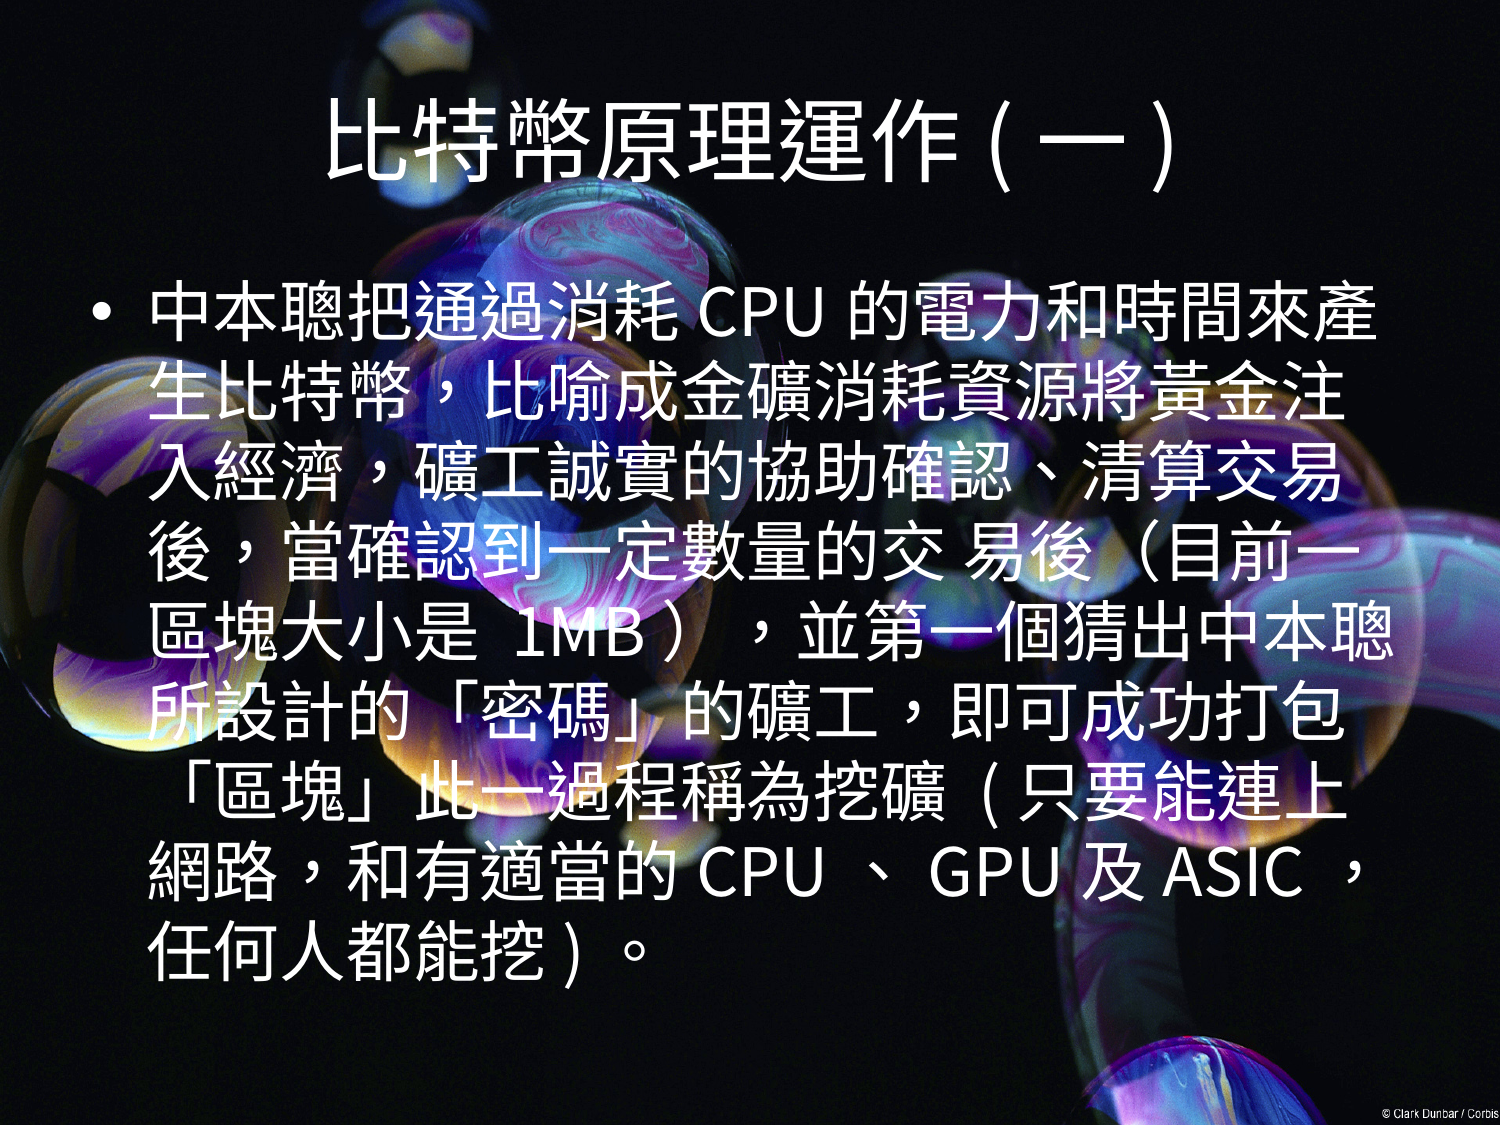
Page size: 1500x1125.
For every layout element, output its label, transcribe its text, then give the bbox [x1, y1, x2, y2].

picture [0, 0, 1500, 1125]
title 比特幣原理運作(一) [75, 45, 1425, 233]
list 中本聰把通過消耗CPU的電力和時間來產生比特幣，比喻成金礦消耗資源將黃金注入經濟，礦工誠實的協助確認、清算交易後，當確認到一定數量的交 易後（目前一區塊大小是 1MB），並第一個猜出中本聰所設計的「密碼」的礦工，即可成功打包「區塊」此一過程稱為挖礦 (只要能連上網路，和有適當的CPU、GPU及ASIC，任何人都能挖)。 [75, 262, 1425, 1005]
